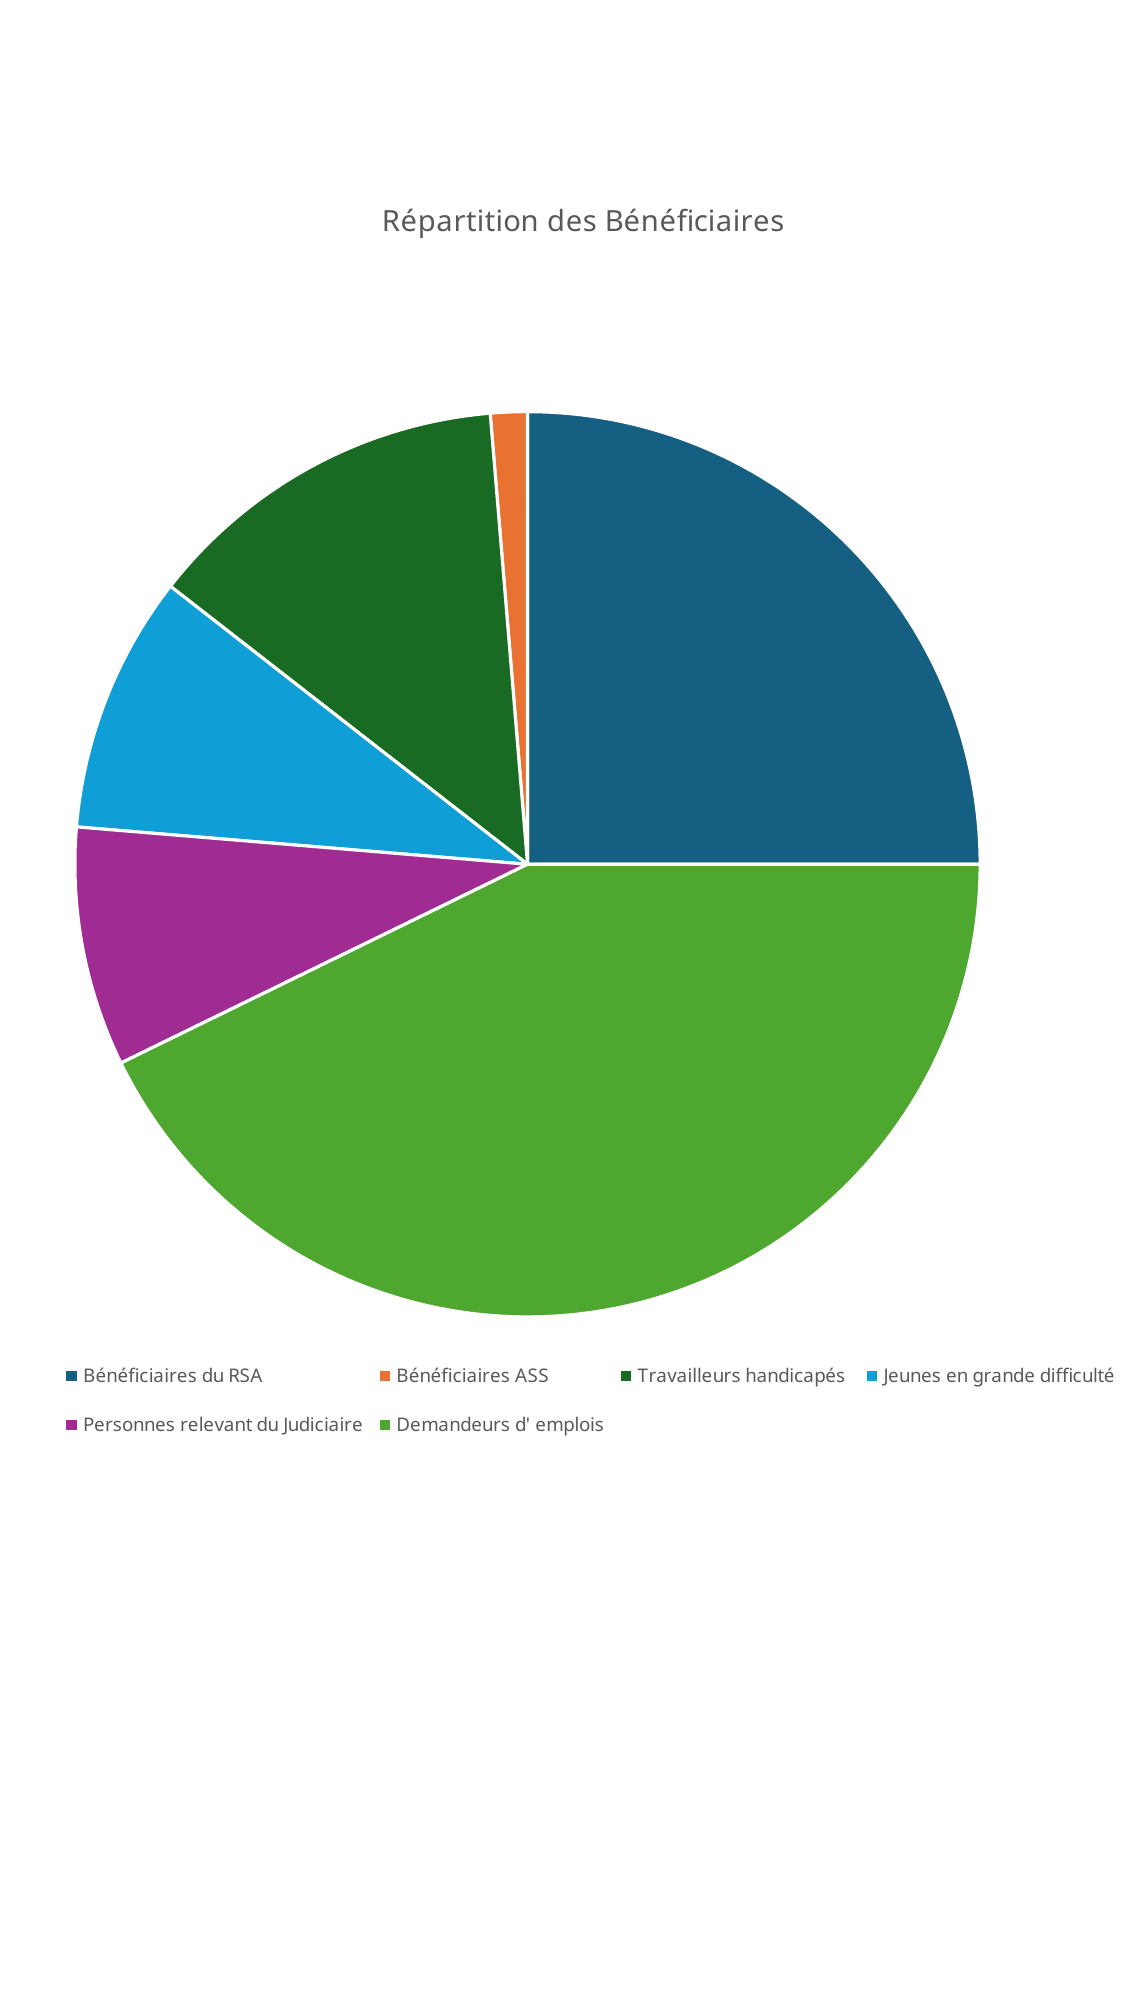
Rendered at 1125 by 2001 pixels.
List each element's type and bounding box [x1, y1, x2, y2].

chart [49, 176, 1125, 1461]
